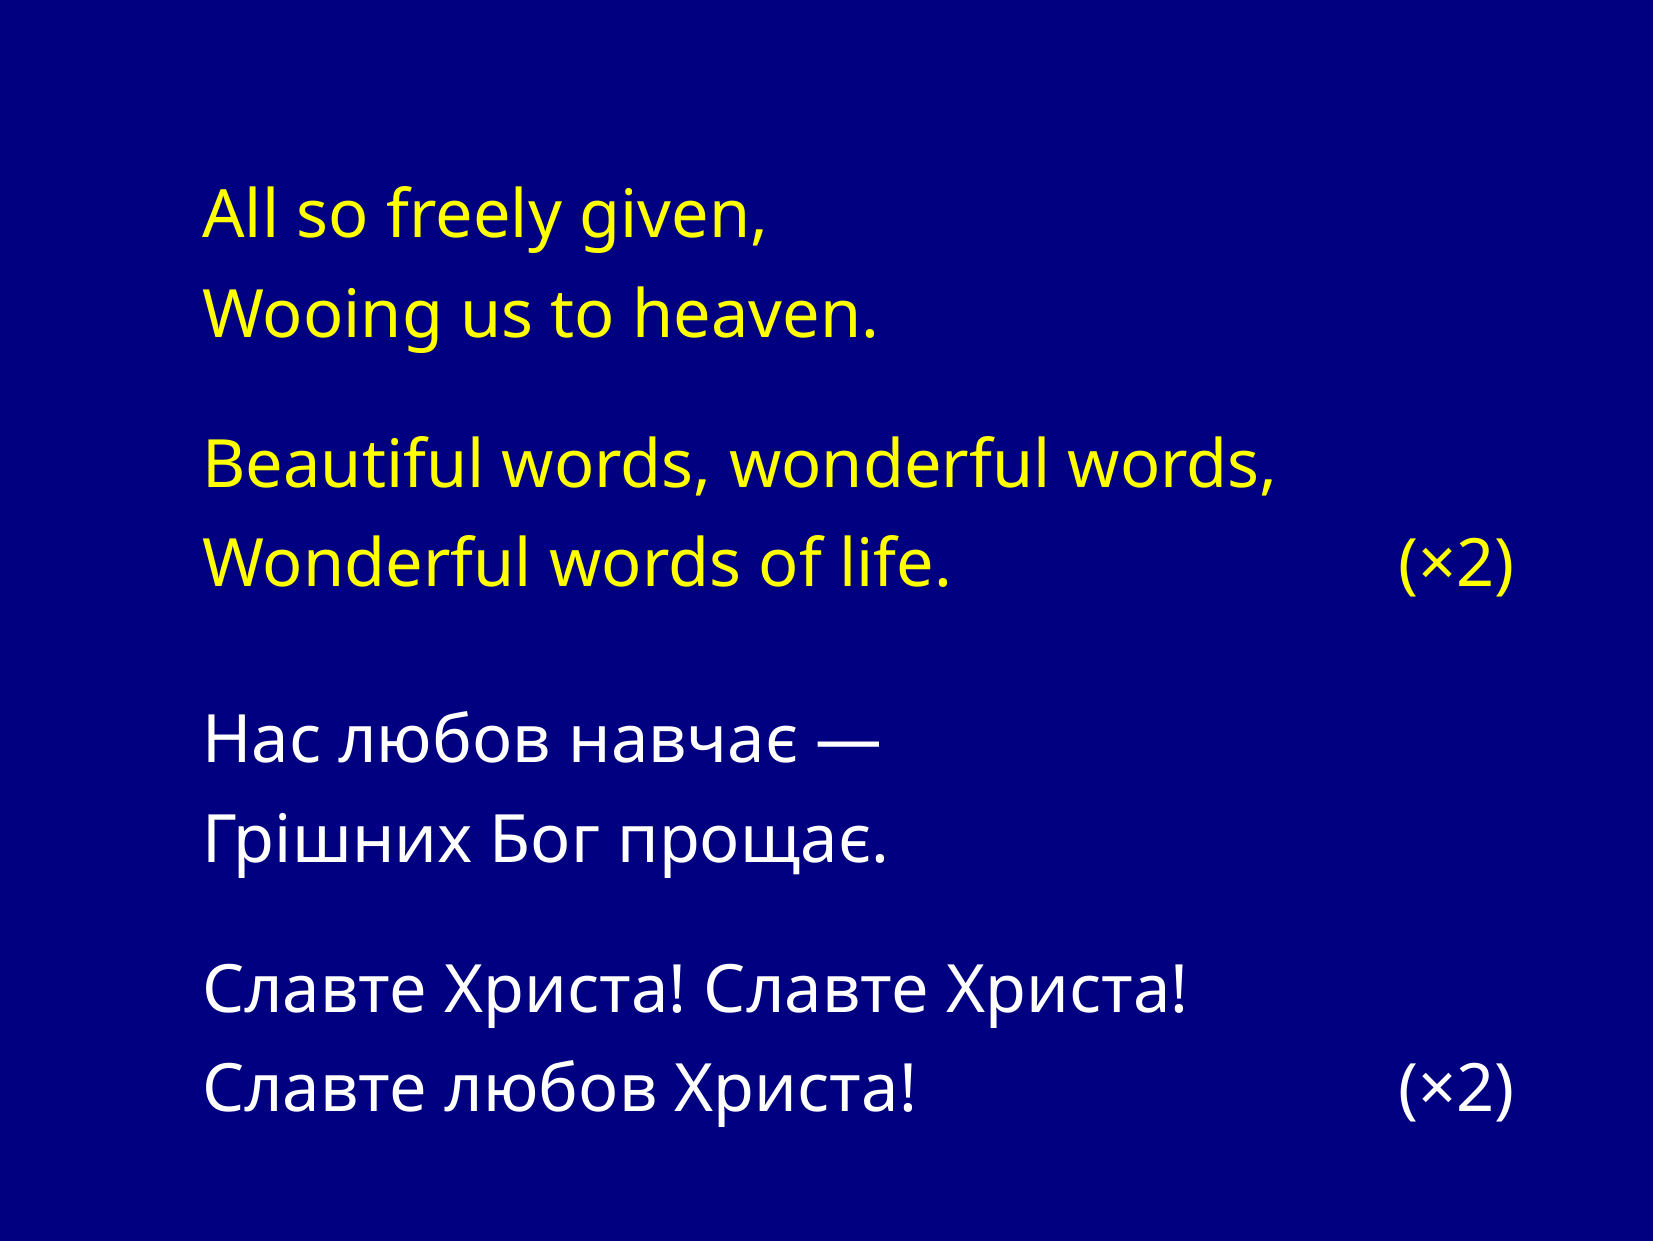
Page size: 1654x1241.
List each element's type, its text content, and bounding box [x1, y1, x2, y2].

text_box All so freely given, Wooing us to heaven. Beautiful words, wonderful words, Wonderful words of life. (×2) [75, 150, 1576, 638]
text_box Нас любов навчає ― Грішних Бог прощає. Славте Христа! Славте Христа! Славте любов Христа! (×2) [75, 675, 1576, 1163]
